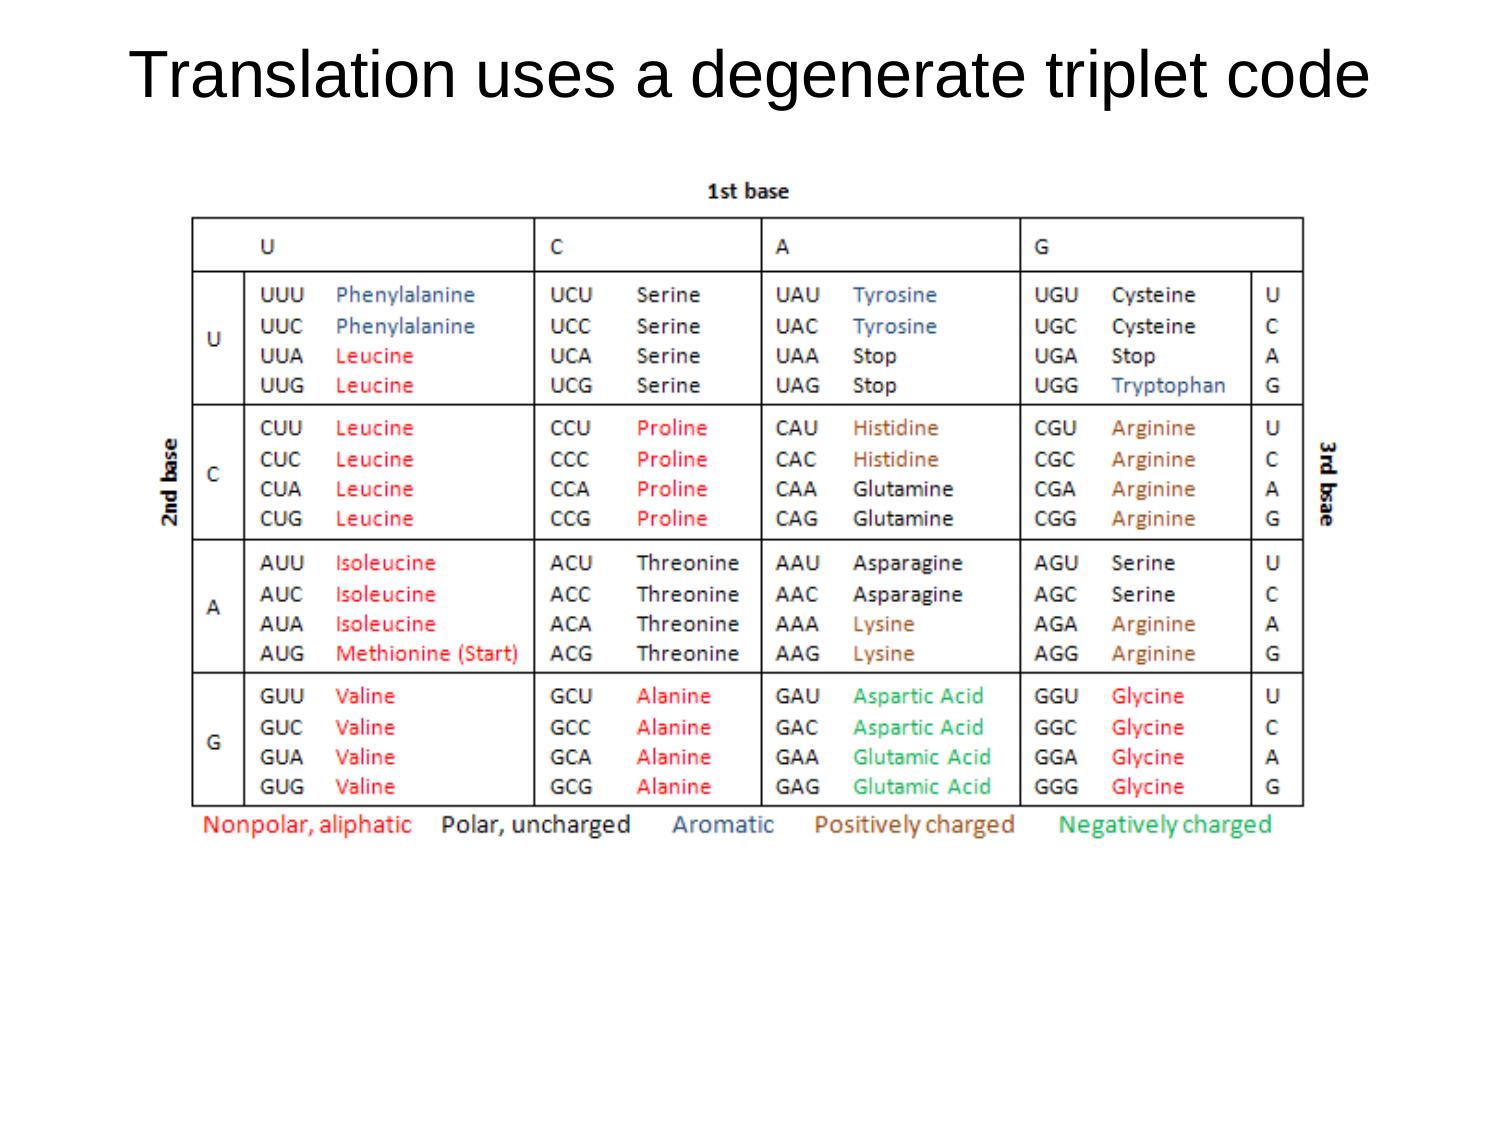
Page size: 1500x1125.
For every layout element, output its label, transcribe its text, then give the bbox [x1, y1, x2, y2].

picture [142, 149, 1358, 872]
title Translation uses a degenerate triplet code [75, 23, 1426, 119]
